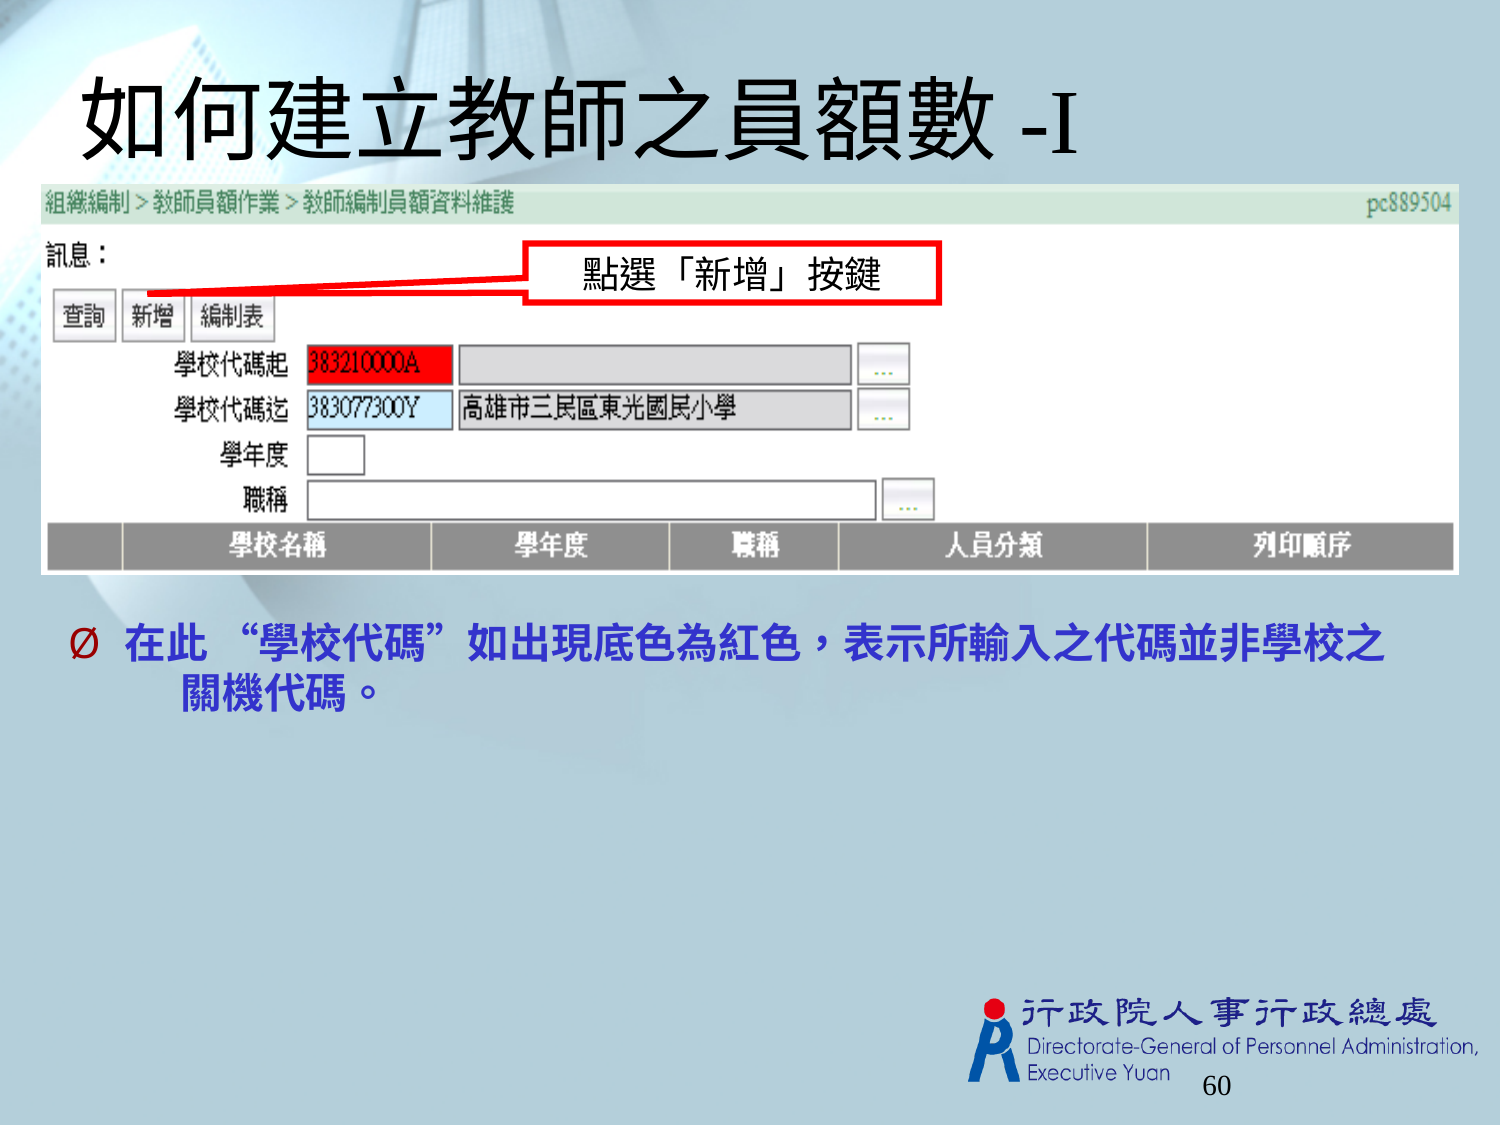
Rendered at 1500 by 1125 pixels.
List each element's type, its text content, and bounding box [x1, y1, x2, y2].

text_box 如何建立教師之員額數-I [65, 55, 1400, 167]
text_box 點選「新增」按鍵 [147, 243, 940, 303]
text_box [1187, 1058, 1500, 1124]
list 在此 “學校代碼”如出現底色為紅色，表示所輸入之代碼並非學校之關機代碼。 [53, 609, 1436, 771]
picture [41, 184, 1459, 575]
